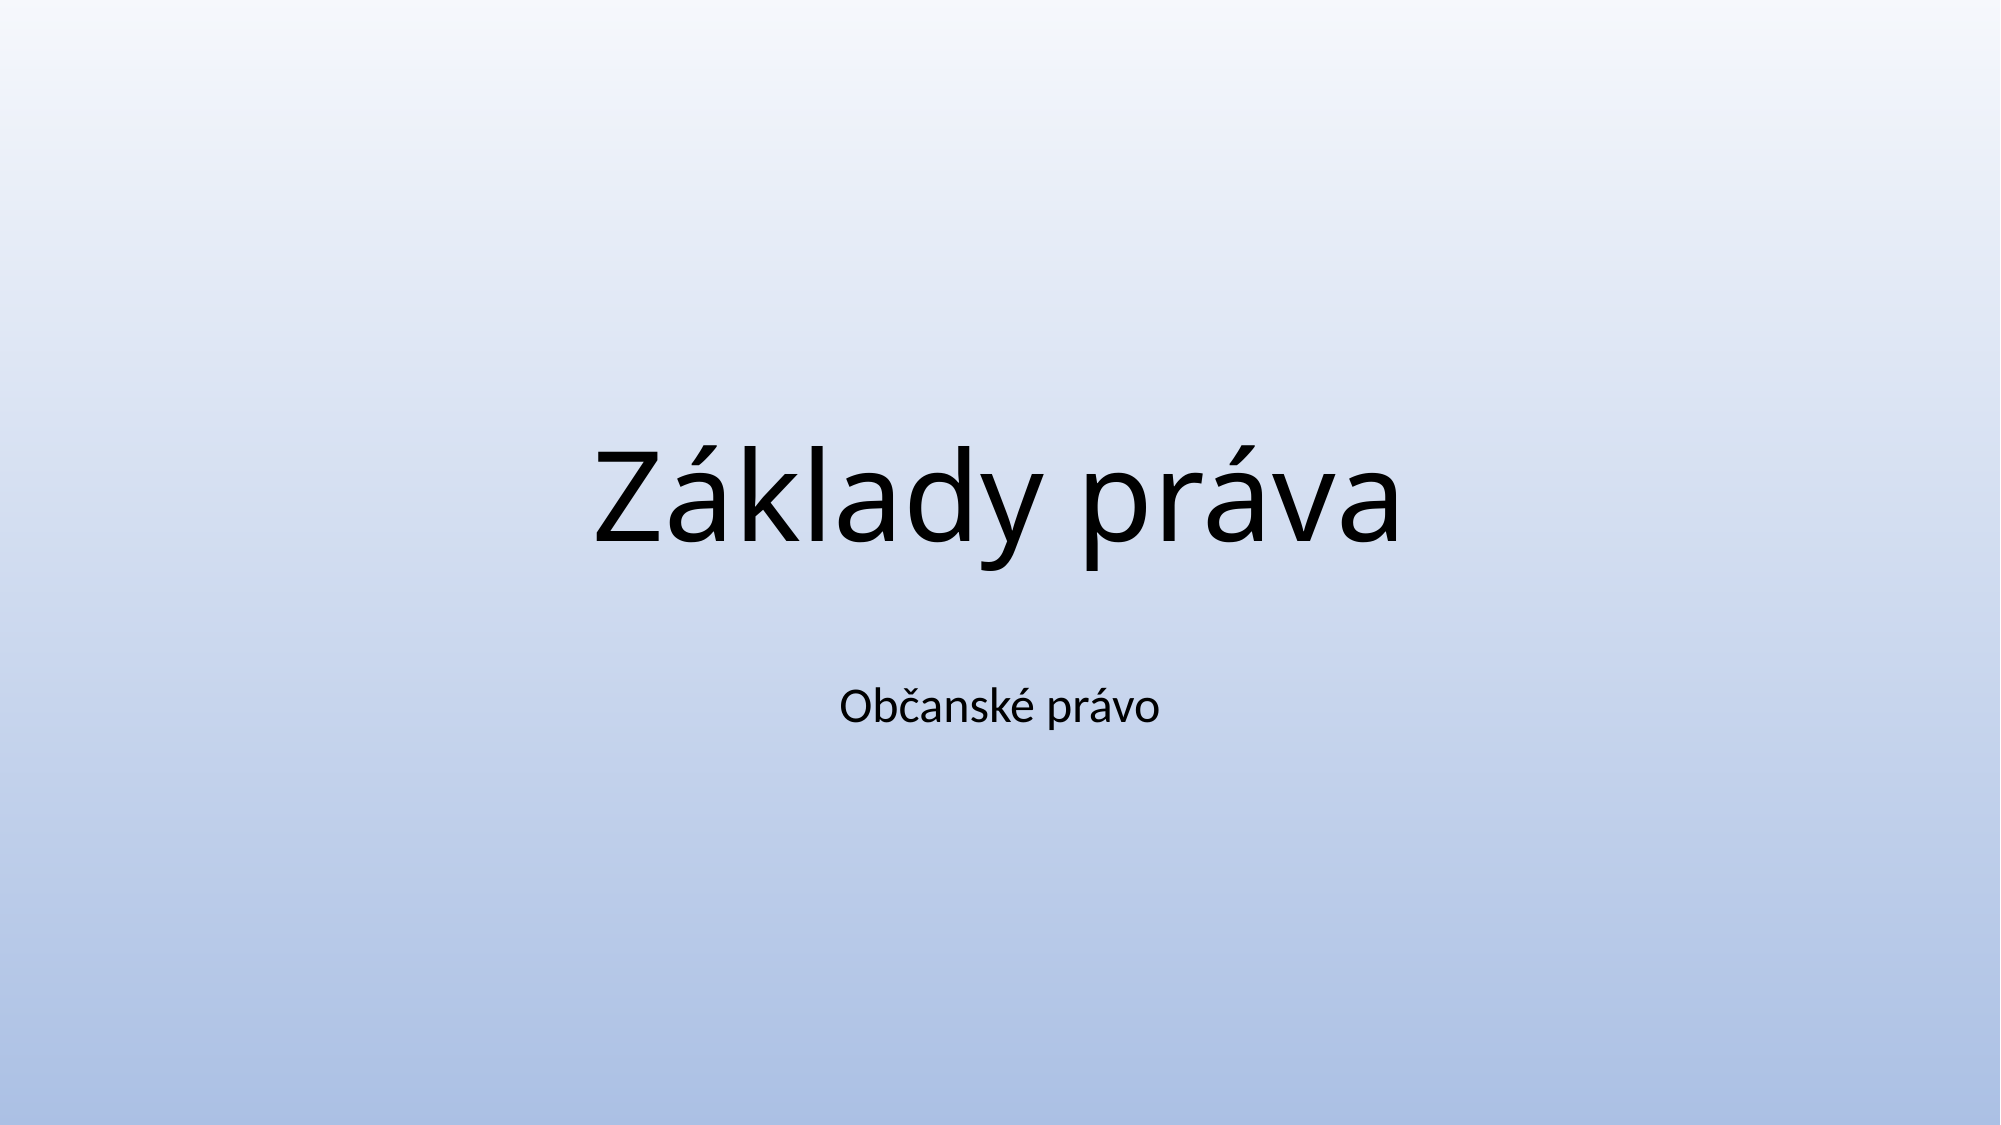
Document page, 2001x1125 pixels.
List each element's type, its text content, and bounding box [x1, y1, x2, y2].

subtitle Občanské právo [249, 590, 1750, 863]
title Základy práva [249, 184, 1750, 576]
